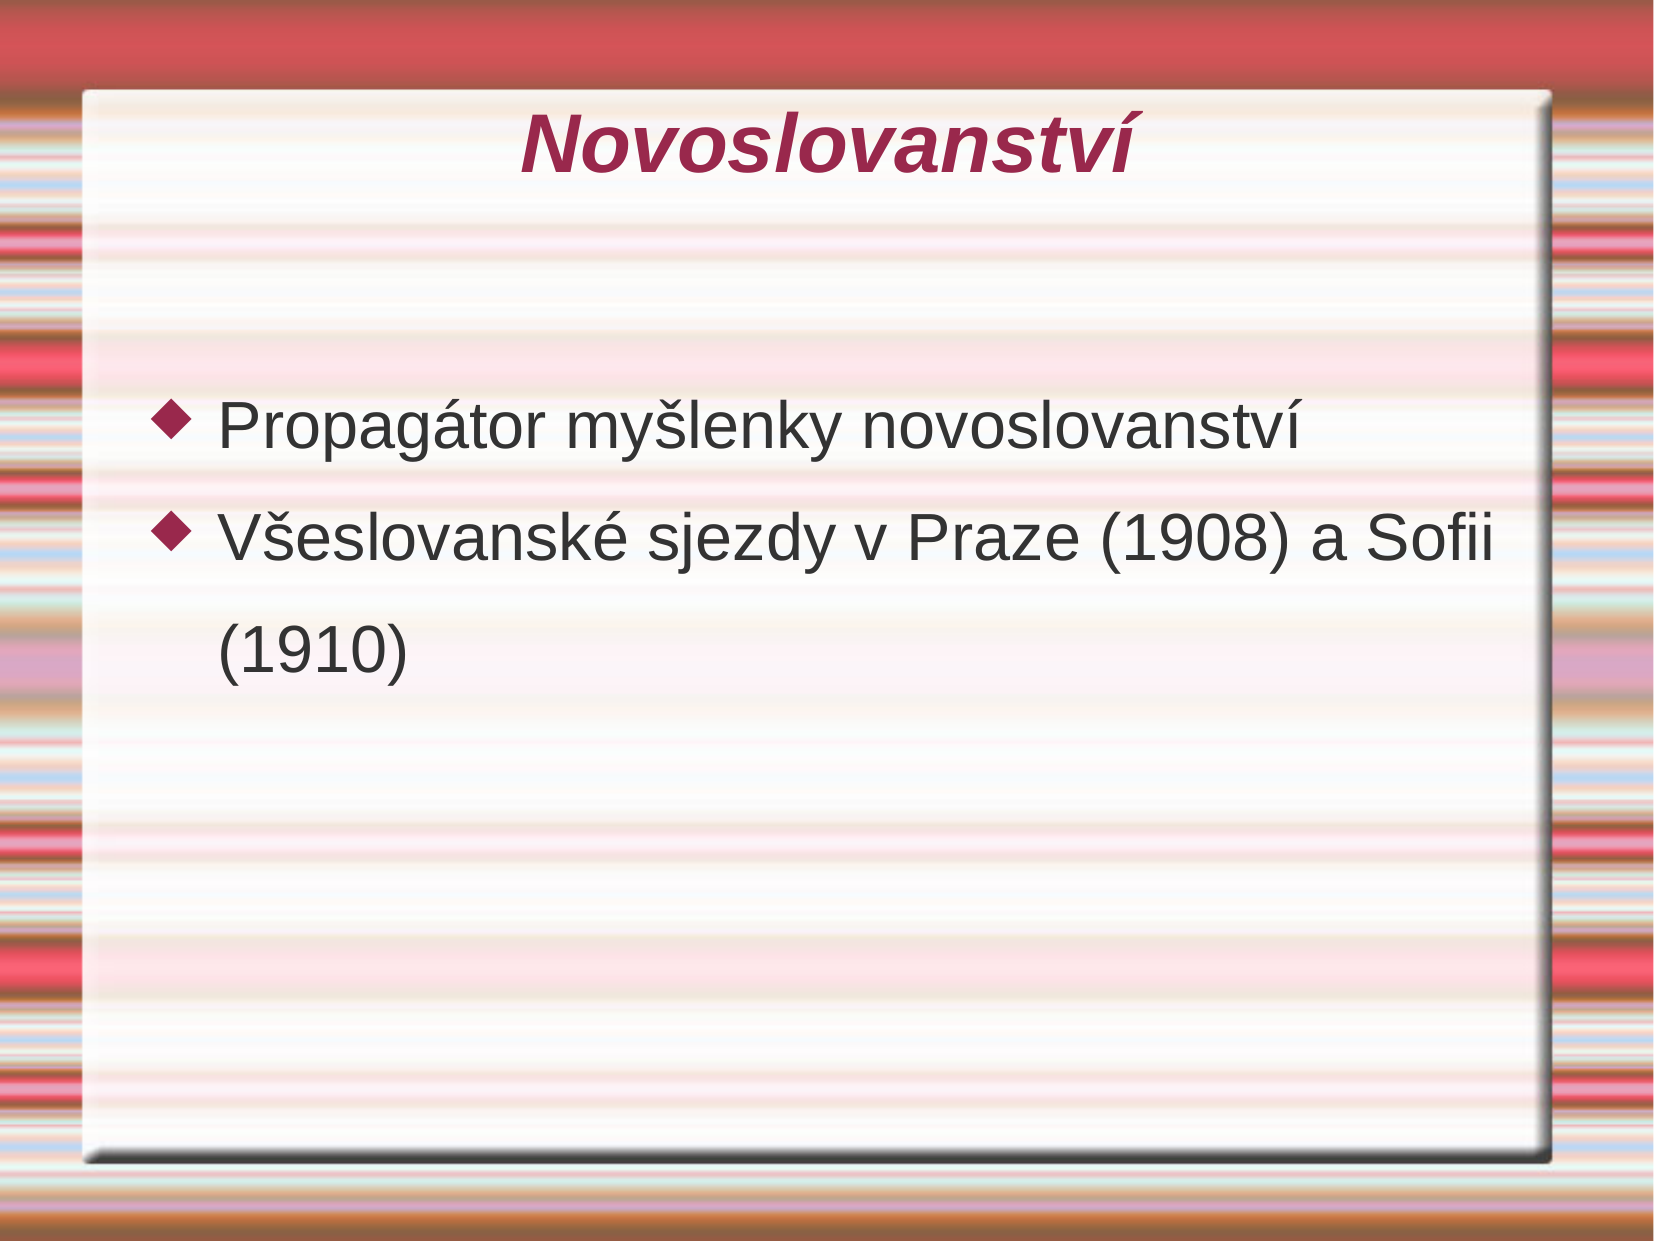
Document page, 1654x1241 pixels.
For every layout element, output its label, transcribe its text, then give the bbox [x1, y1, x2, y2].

list Propagátor myšlenky novoslovanství Všeslovanské sjezdy v Praze (1908) a Sofii (1910) [134, 350, 1516, 1132]
title Novoslovanství [121, 50, 1534, 237]
picture [0, 0, 1654, 1241]
